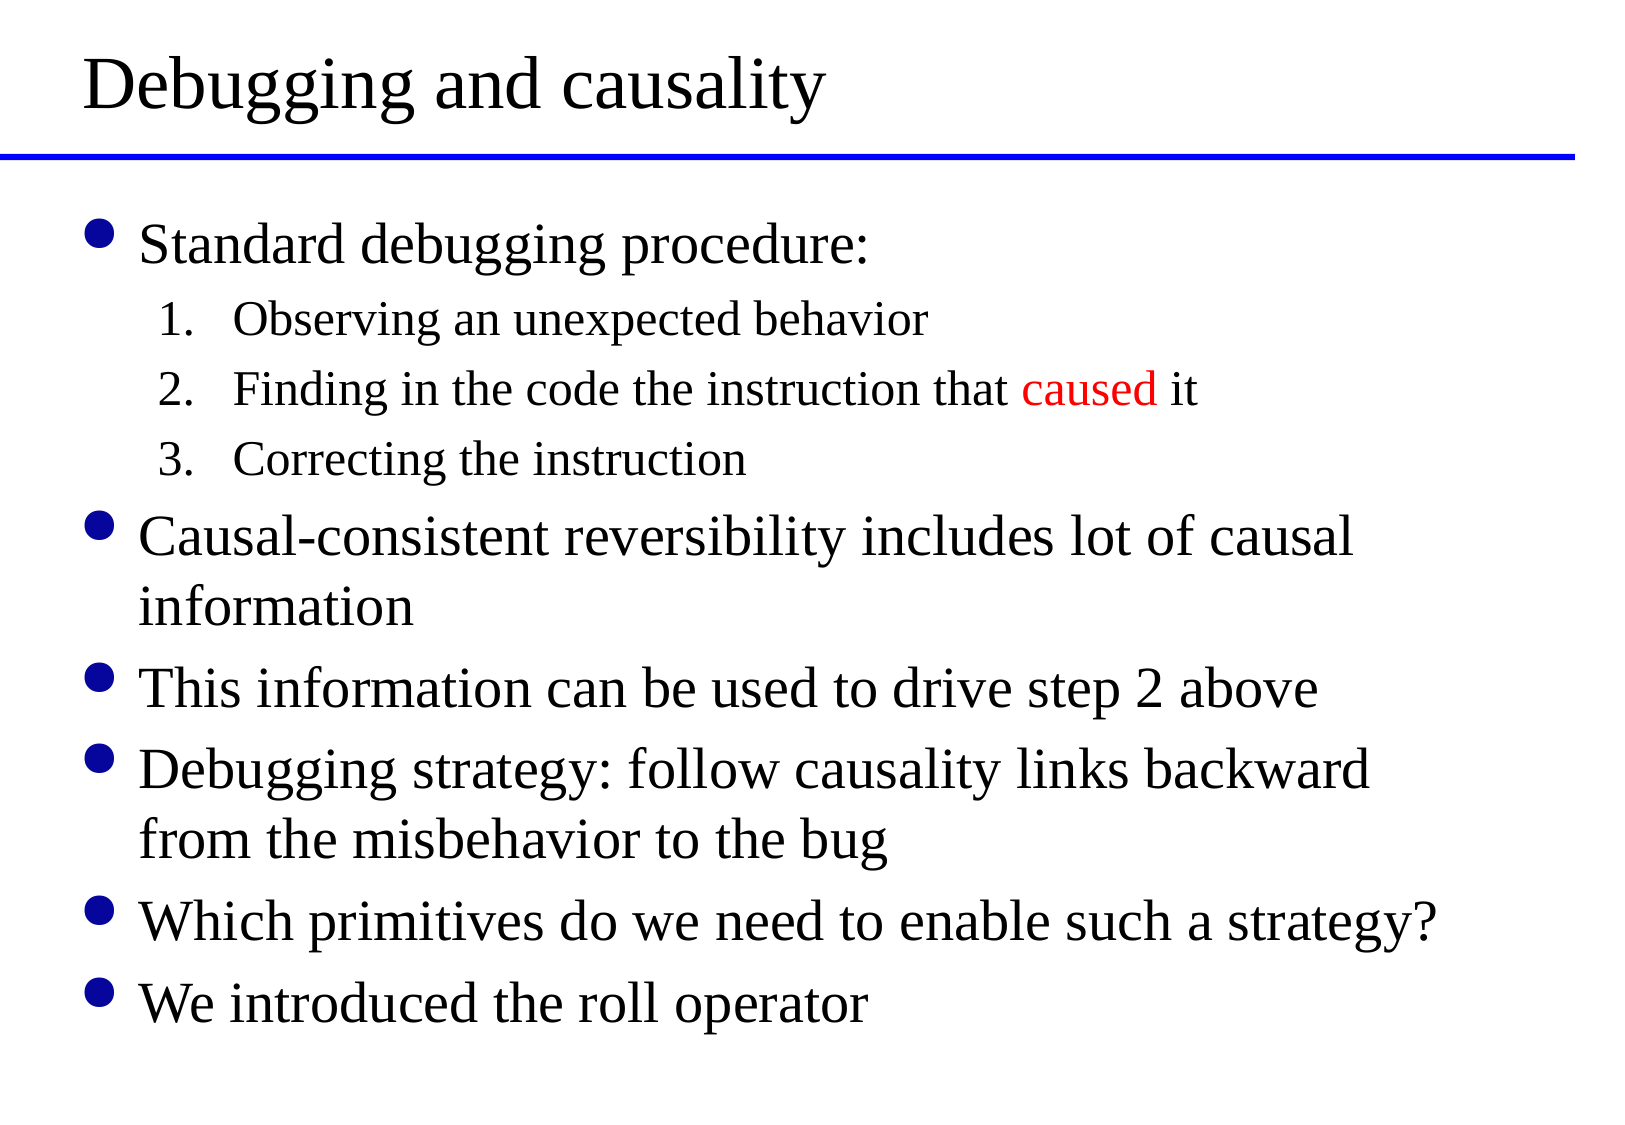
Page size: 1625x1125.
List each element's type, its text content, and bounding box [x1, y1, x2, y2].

list Standard debugging procedure: Observing an unexpected behavior Finding in the code the instruction that caused it Correcting the instruction Causal-consistent reversibility includes lot of causal information This information can be used to drive step 2 above Debugging strategy: follow causality links backward from the misbehavior to the bug Which primitives do we need to enable such a strategy? We introduced the roll operator [67, 198, 1478, 1061]
title Debugging and causality [67, 27, 1544, 131]
